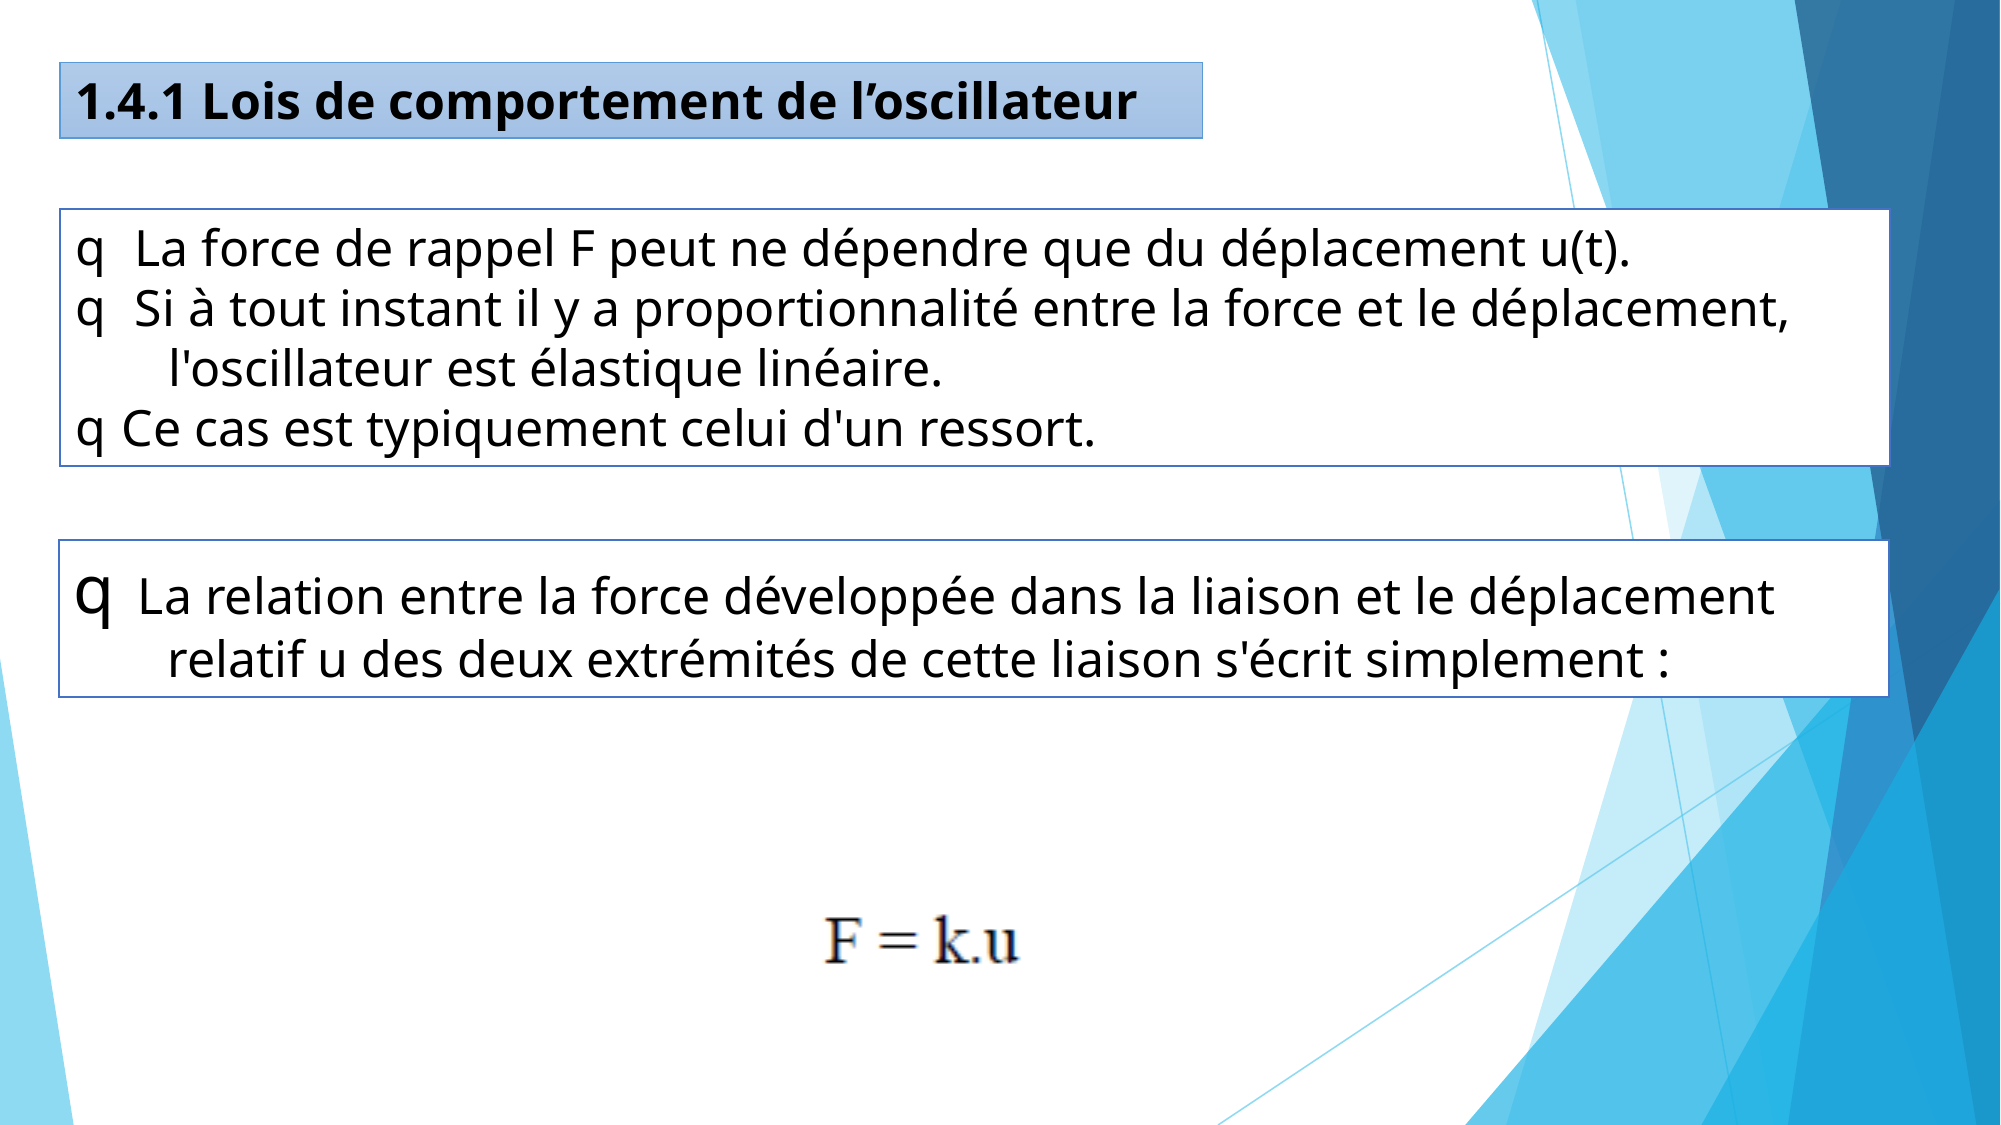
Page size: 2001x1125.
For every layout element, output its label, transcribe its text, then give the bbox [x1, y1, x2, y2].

text_box 1.4.1 Lois de comportement de l’oscillateur [60, 62, 1203, 139]
picture [770, 859, 1066, 1009]
text_box La relation entre la force développée dans la liaison et le déplacement relatif u des deux extrémités de cette liaison s'écrit simplement : [58, 540, 1889, 697]
text_box La force de rappel F peut ne dépendre que du déplacement u(t). Si à tout instant il y a proportionnalité entre la force et le déplacement, l'oscillateur est élastique linéaire. Ce cas est typiquement celui d'un ressort. [60, 208, 1891, 467]
